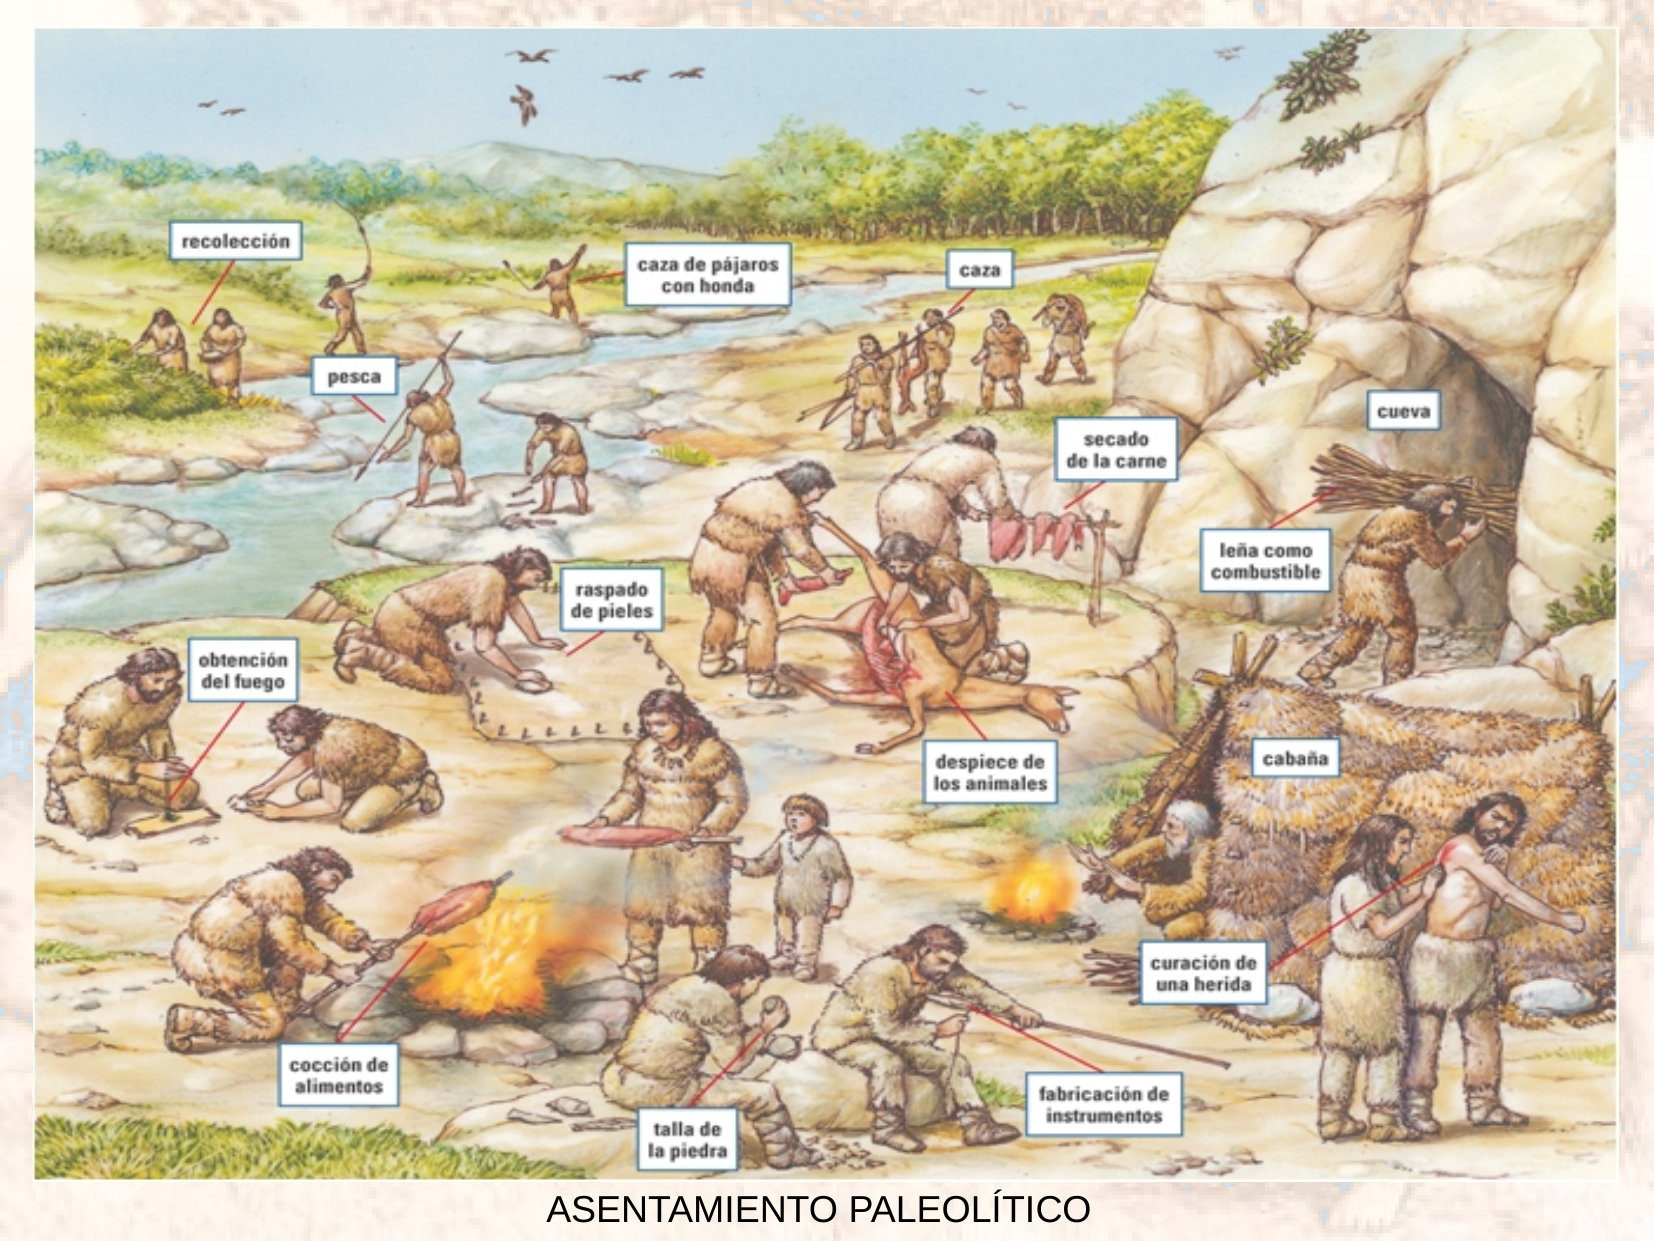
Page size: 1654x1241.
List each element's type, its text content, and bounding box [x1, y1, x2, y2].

text_box ASENTAMIENTO PALEOLÍTICO [531, 1181, 1109, 1238]
picture [0, 0, 1654, 1241]
